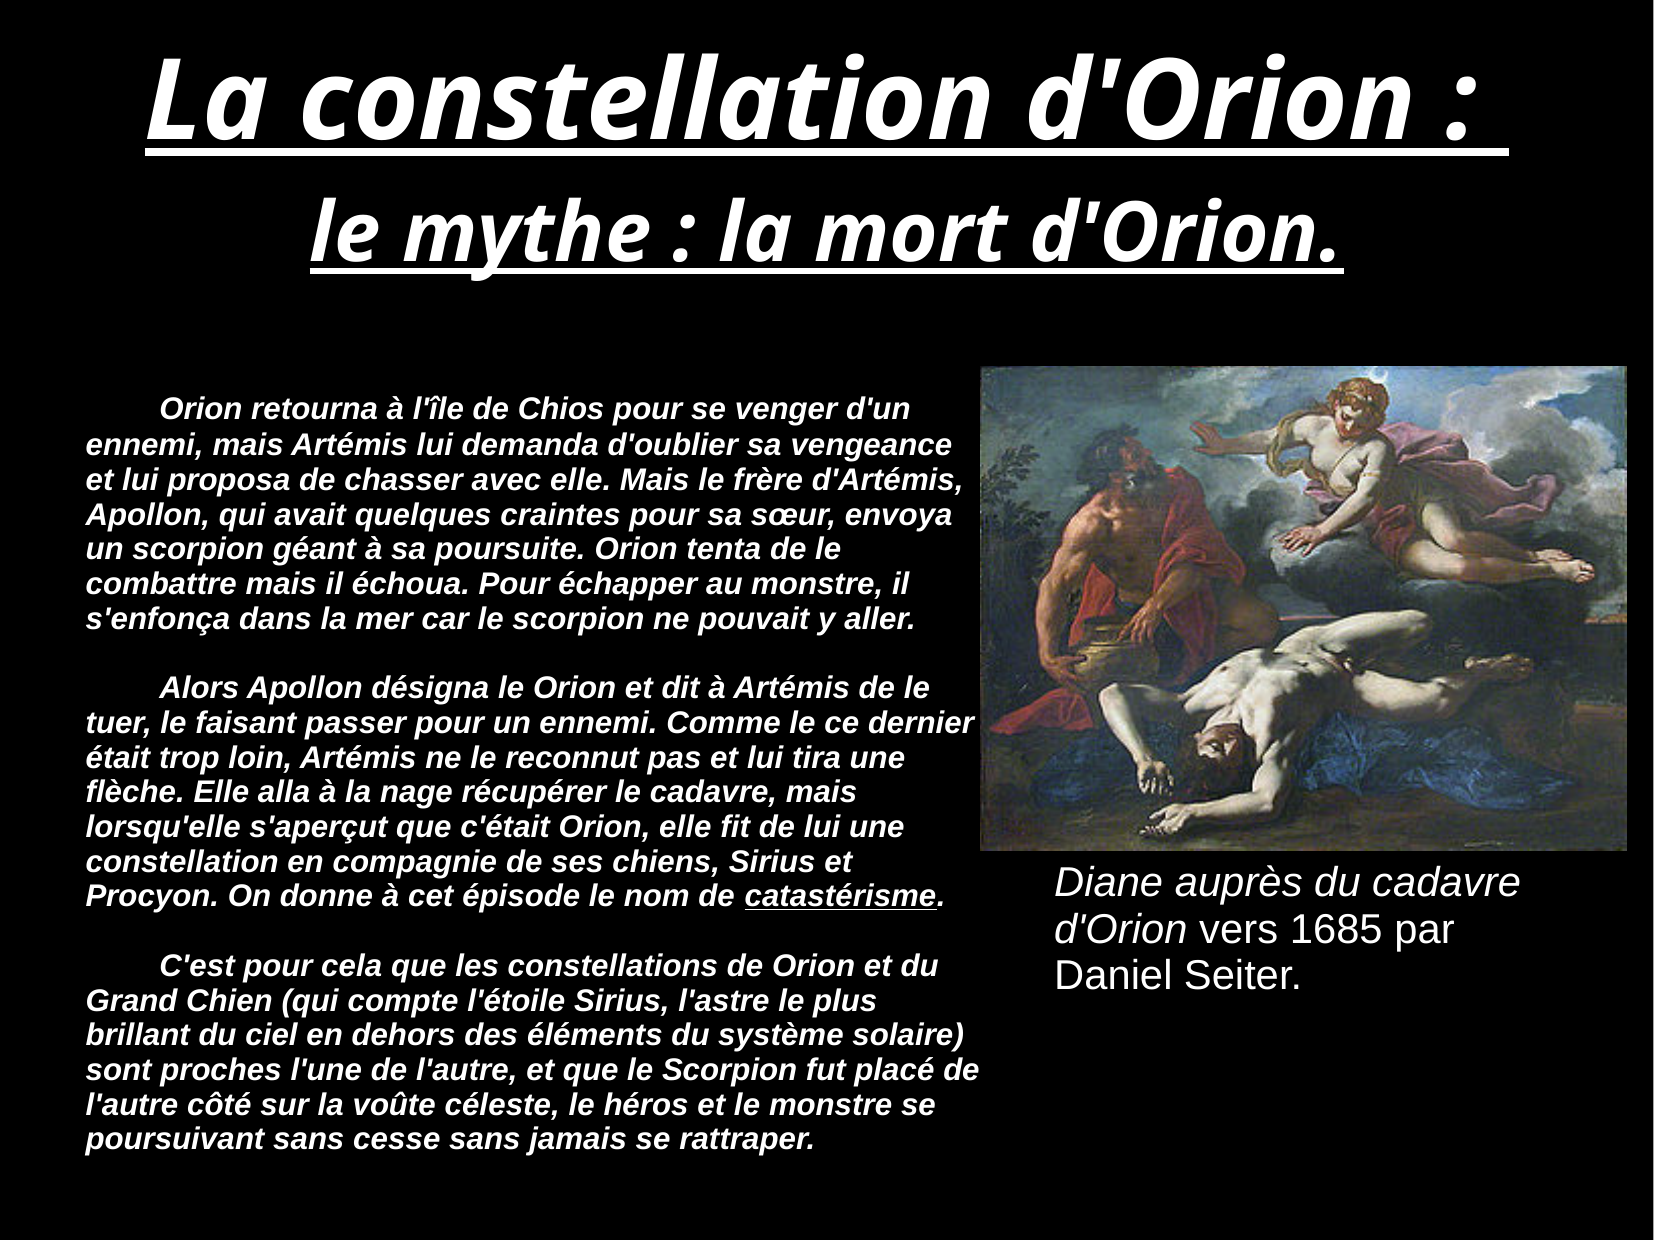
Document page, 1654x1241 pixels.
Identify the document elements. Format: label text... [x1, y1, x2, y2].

text_box Diane auprès du cadavre d'Orion vers 1685 par Daniel Seiter. [1039, 767, 1560, 1007]
title La constellation d'Orion : le mythe : la mort d'Orion. [82, 33, 1571, 273]
text_box Orion retourna à l'île de Chios pour se venger d'un ennemi, mais Artémis lui demanda d'oublier sa vengeance et lui proposa de chasser avec elle. Mais le frère d'Artémis, Apollon, qui avait quelques craintes pour sa sœur, envoya un scorpion géant à sa poursuite. Orion tenta de le combattre mais il échoua. Pour échapper au monstre, il s'enfonça dans la mer car le scorpion ne pouvait y aller. Alors Apollon désigna le Orion et dit à Artémis de le tuer, le faisant passer pour un ennemi. Comme le ce dernier était trop loin, Artémis ne le reconnut pas et lui tira une flèche. Elle alla à la nage récupérer le cadavre, mais lorsqu'elle s'aperçut que c'était Orion, elle fit de lui une constellation en compagnie de ses chiens, Sirius et Procyon. On donne à cet épisode le nom de catastérisme. C'est pour cela que les constellations de Orion et du Grand Chien (qui compte l'étoile Sirius, l'astre le plus brillant du ciel en dehors des éléments du système solaire) sont proches l'une de l'autre, et que le Scorpion fut placé de l'autre côté sur la voûte céleste, le héros et le monstre se poursuivant sans cesse sans jamais se rattraper. [35, 377, 1004, 1183]
picture [980, 366, 1627, 851]
